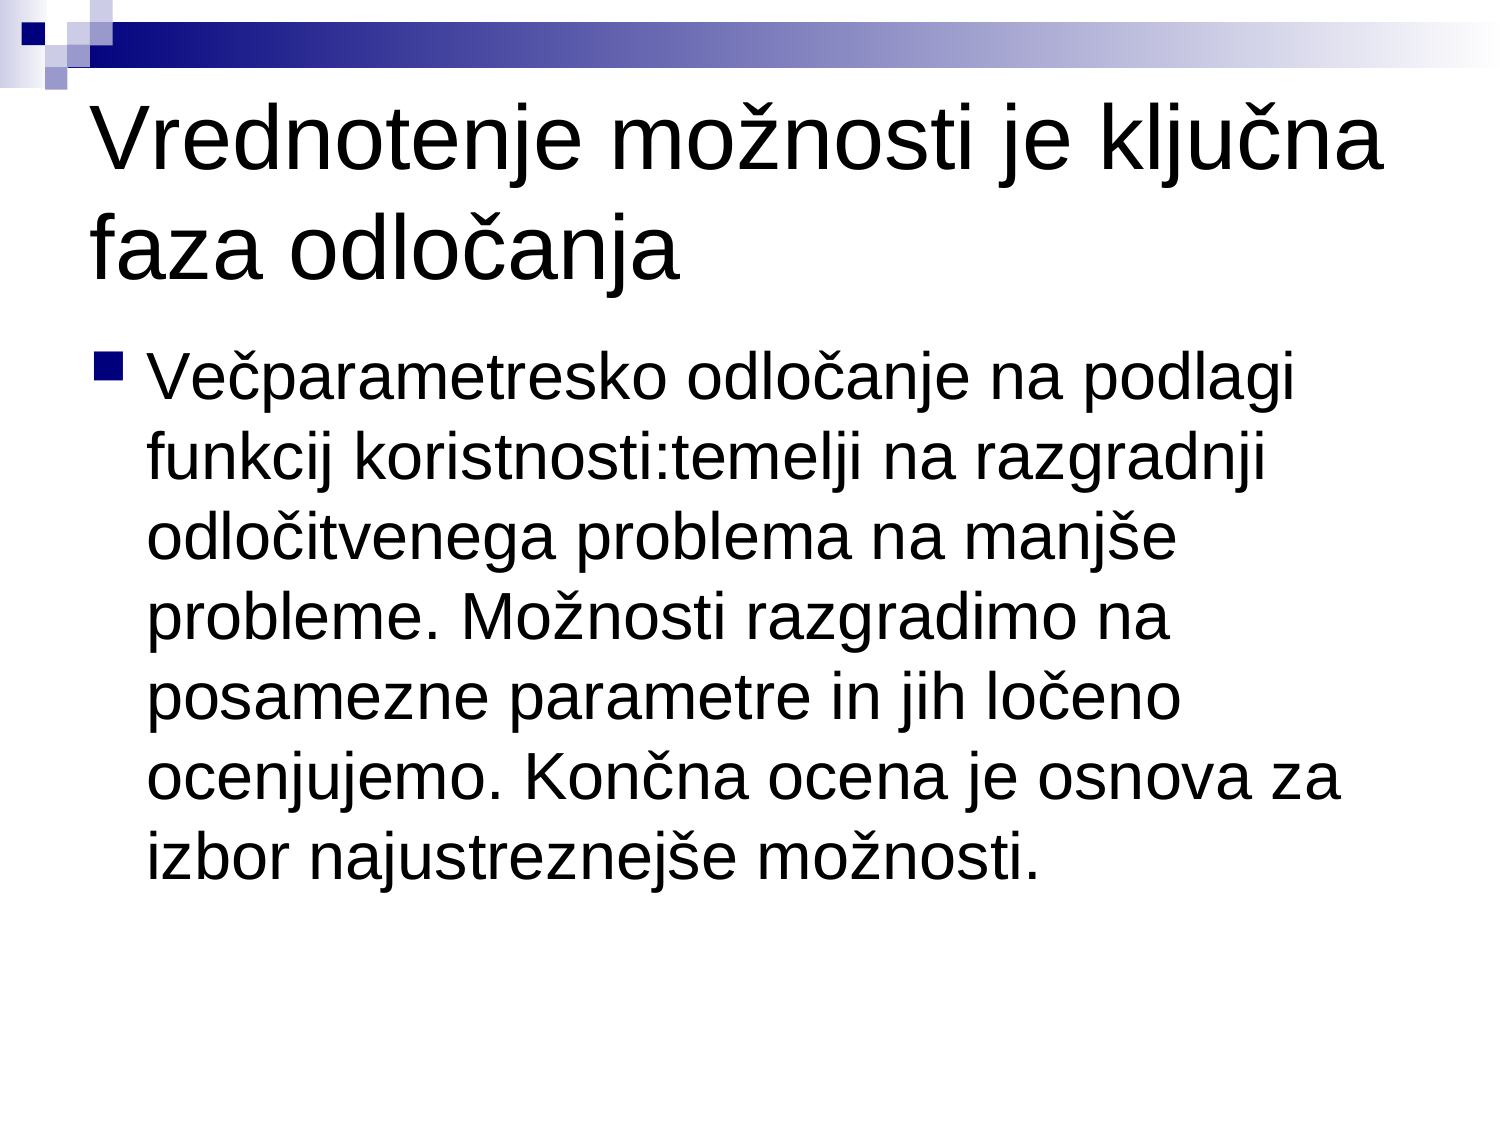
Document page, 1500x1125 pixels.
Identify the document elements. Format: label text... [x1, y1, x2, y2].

title Vrednotenje možnosti je ključna faza odločanja [75, 69, 1426, 306]
list Večparametresko odločanje na podlagi funkcij koristnosti:temelji na razgradnji odločitvenega problema na manjše probleme. Možnosti razgradimo na posamezne parametre in jih ločeno ocenjujemo. Končna ocena je osnova za izbor najustreznejše možnosti. [75, 324, 1426, 963]
